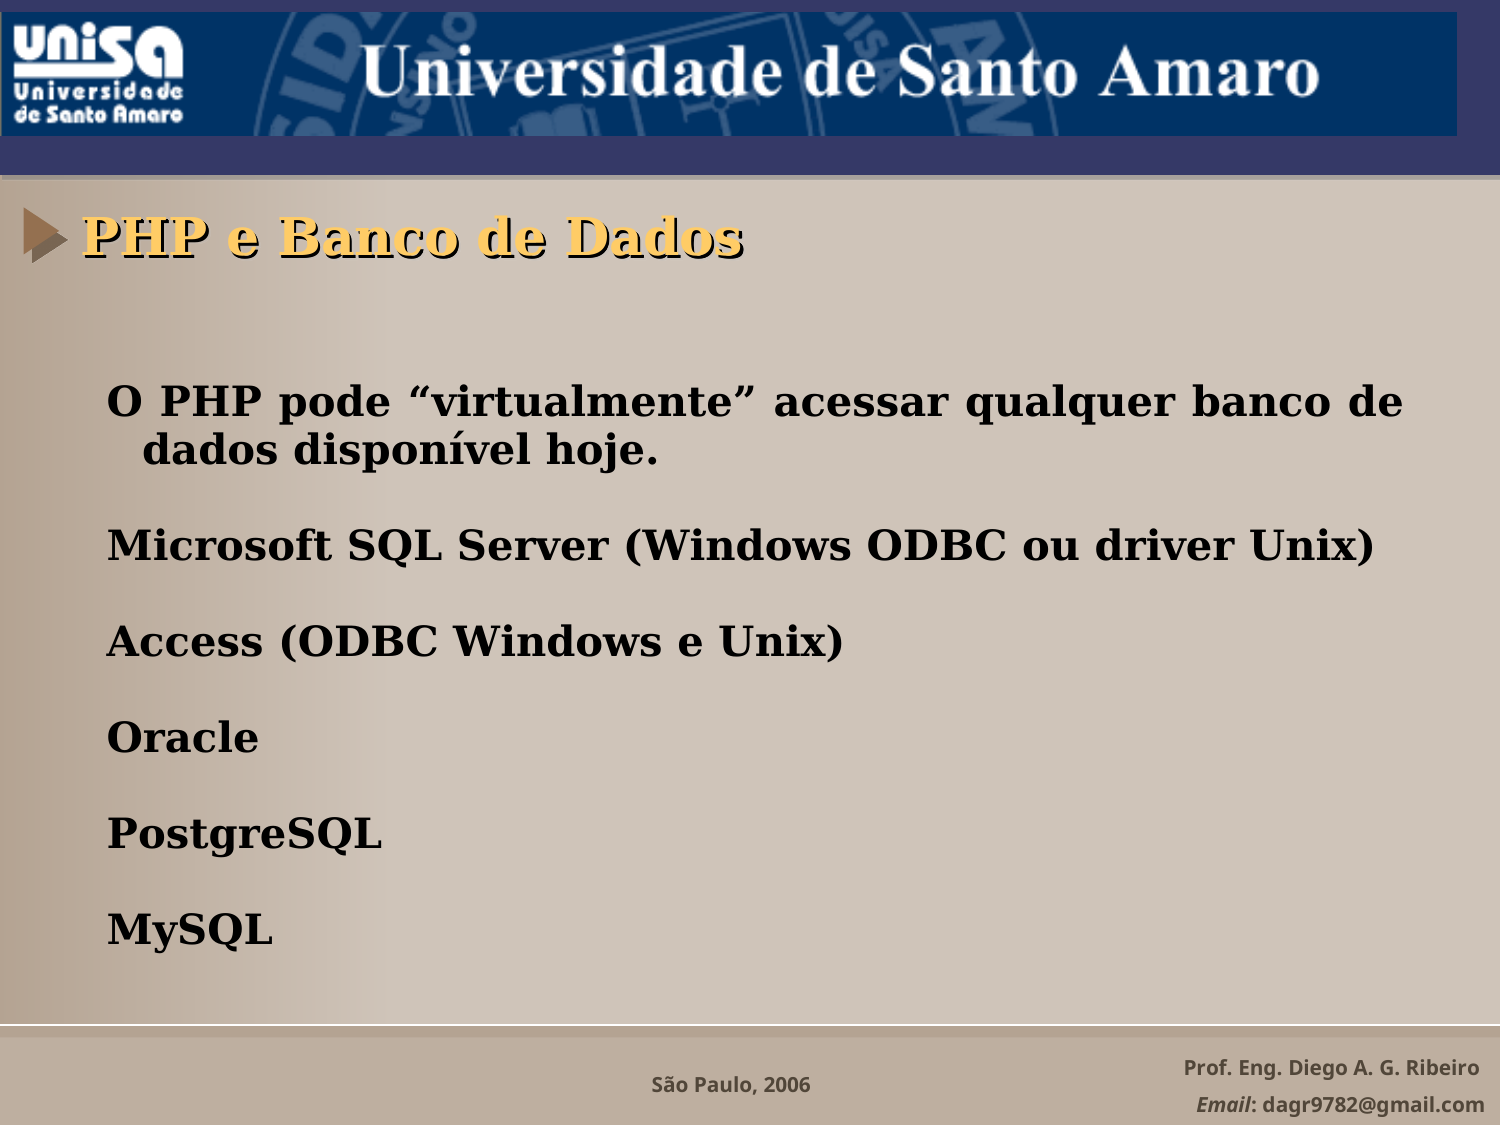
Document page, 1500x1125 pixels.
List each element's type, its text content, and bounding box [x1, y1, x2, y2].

text_box PHP e Banco de Dados [80, 207, 794, 268]
text_box O PHP pode “virtualmente” acessar qualquer banco de dados disponível hoje. Microsoft SQL Server (Windows ODBC ou driver Unix) Access (ODBC Windows e Unix) Oracle PostgreSQL MySQL [56, 370, 1420, 962]
text_box [23, 207, 60, 255]
